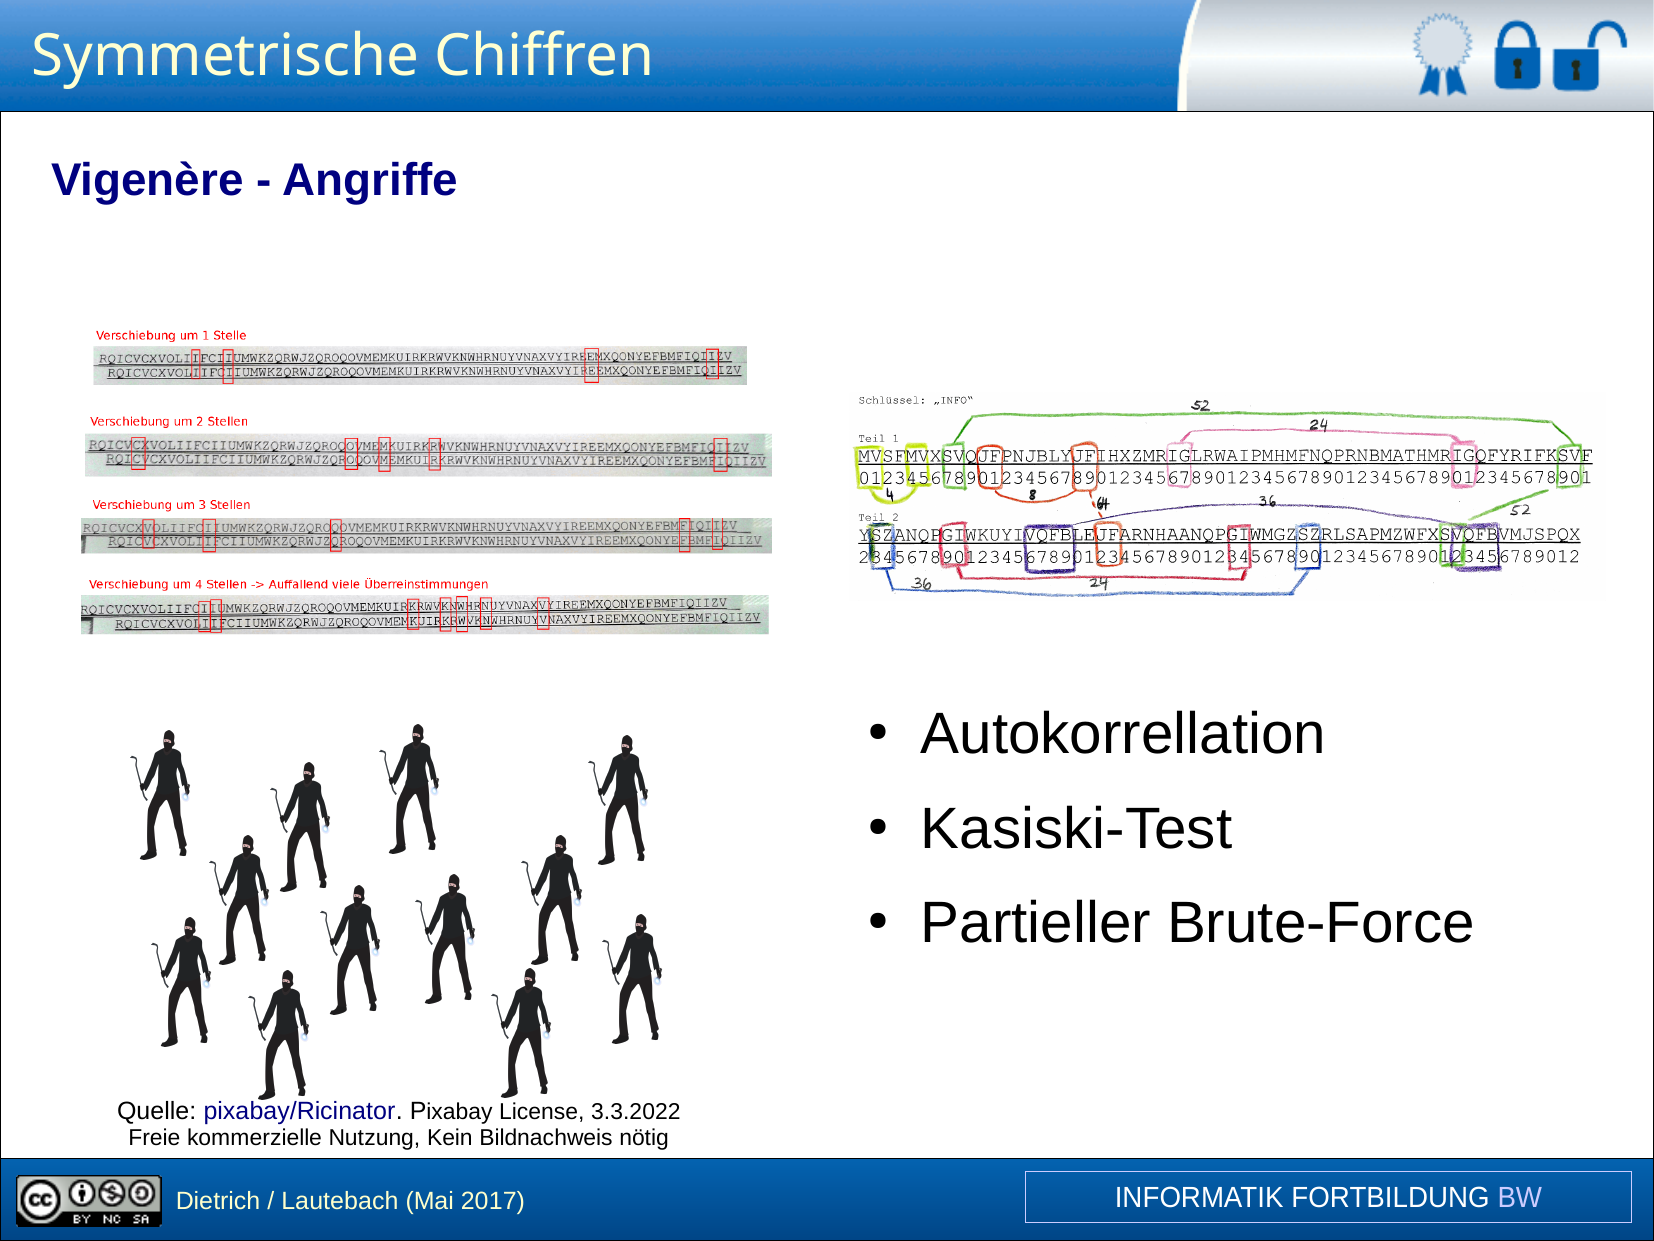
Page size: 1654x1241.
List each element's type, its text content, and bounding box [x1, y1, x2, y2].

text_box Quelle: pixabay/Ricinator. Pixabay License, 3.3.2022 Freie kommerzielle Nutzung, Kein Bildnachweis nötig [36, 1089, 762, 1159]
picture [415, 874, 478, 1004]
text_box Vigenère - Angriffe [36, 146, 1617, 214]
picture [151, 762, 383, 1047]
list Autokorrellation Kasiski-Test Partieller Brute-Force [850, 700, 1606, 1044]
picture [588, 735, 651, 865]
picture [849, 392, 1606, 601]
picture [602, 914, 665, 1044]
title Symmetrische Chiffren [31, 14, 1151, 92]
picture [130, 730, 193, 860]
picture [0, 0, 1654, 111]
picture [81, 324, 788, 669]
picture [491, 968, 554, 1089]
picture [379, 724, 442, 854]
picture [16, 1175, 162, 1227]
picture [521, 835, 585, 965]
picture [248, 970, 312, 1089]
